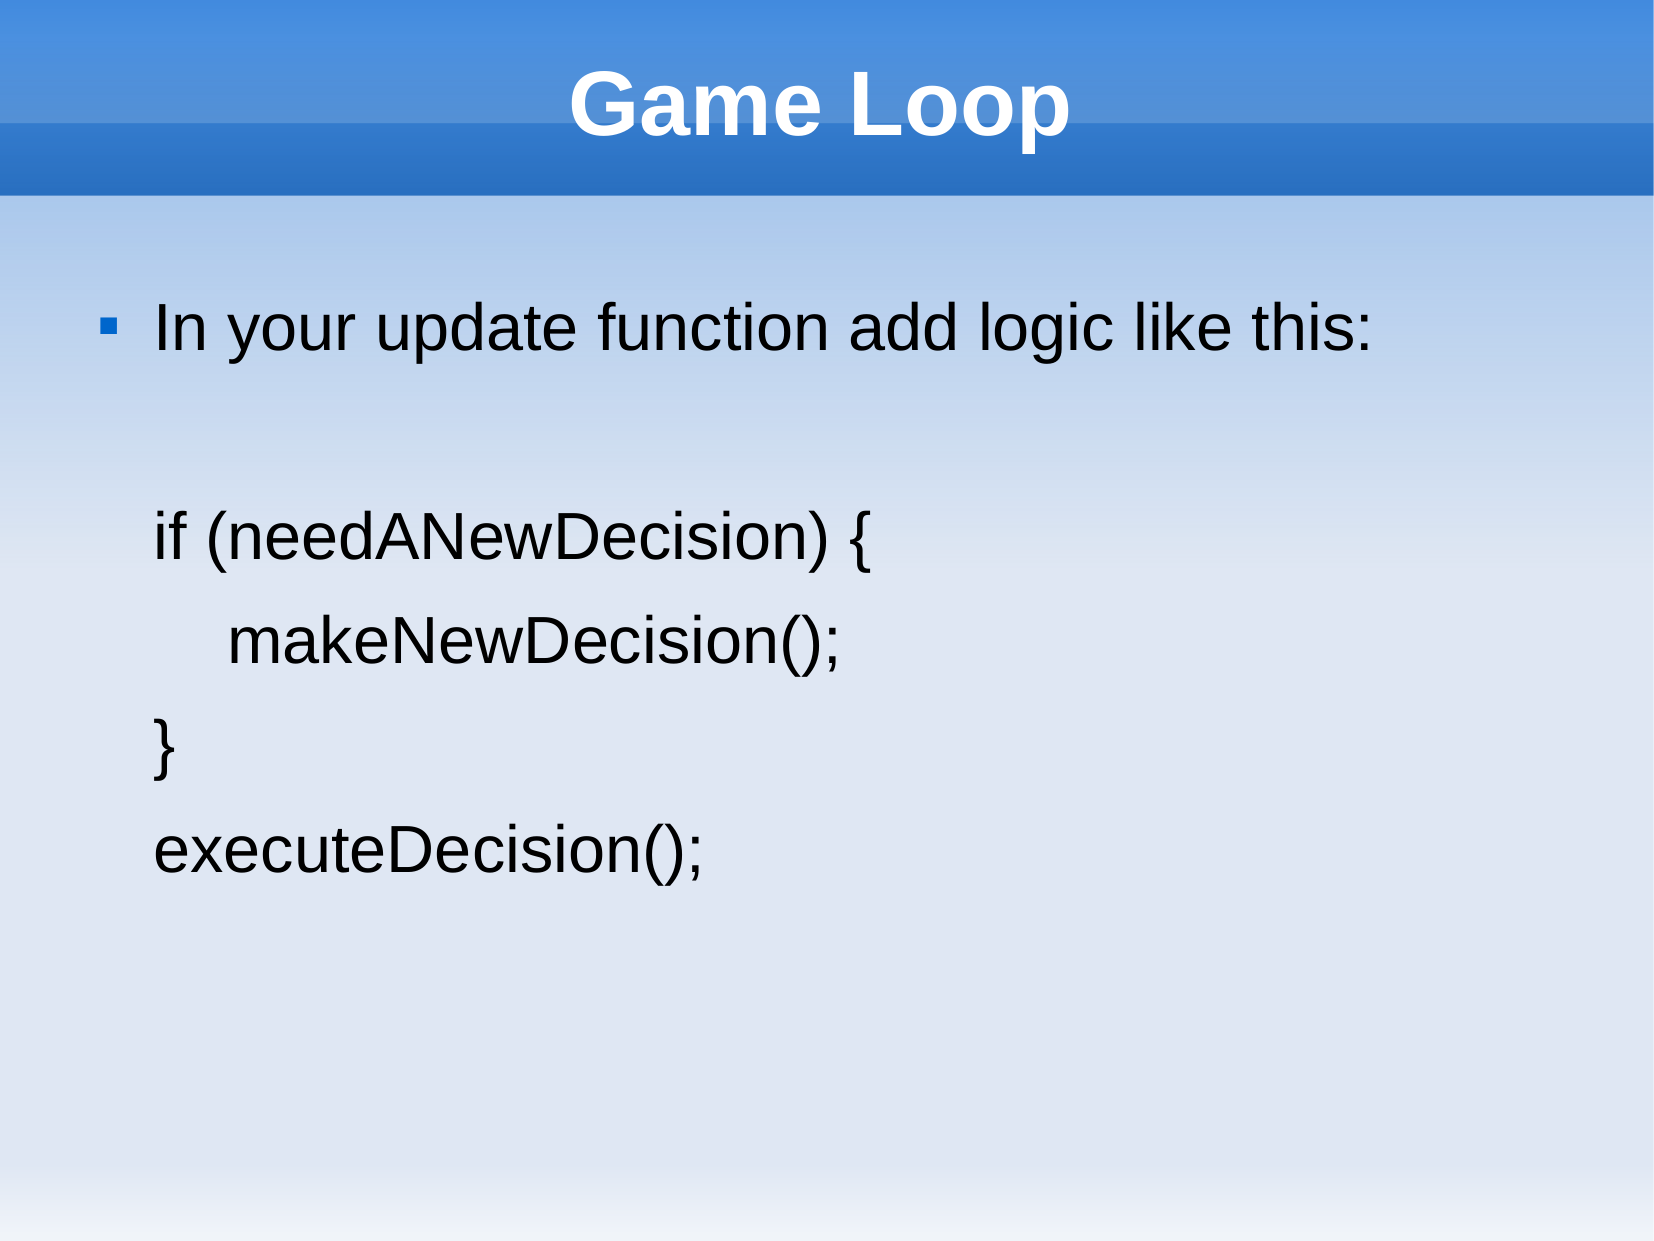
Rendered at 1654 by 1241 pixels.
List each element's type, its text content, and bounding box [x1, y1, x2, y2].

list In your update function add logic like this: if (needANewDecision) { makeNewDecision(); } executeDecision(); [82, 290, 1571, 1109]
title Game Loop [76, 0, 1565, 208]
picture [0, 0, 1654, 1241]
